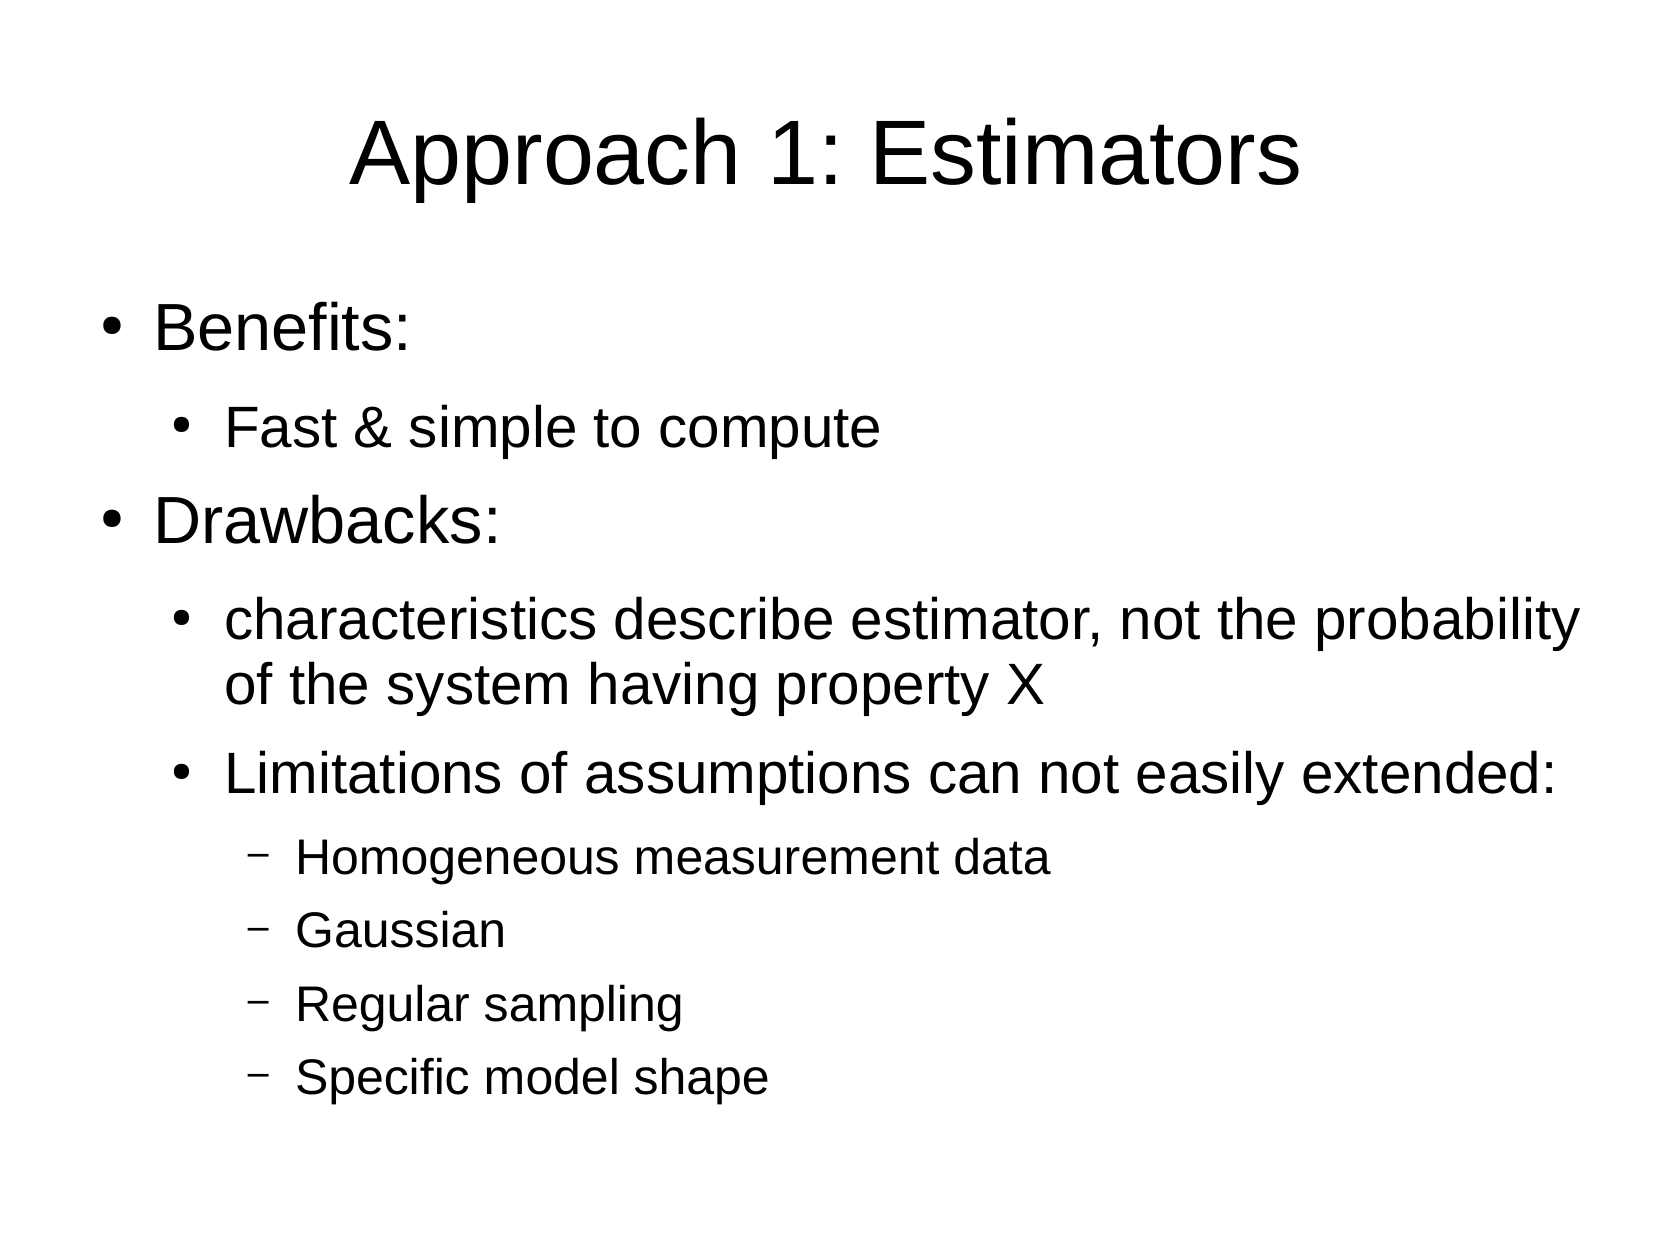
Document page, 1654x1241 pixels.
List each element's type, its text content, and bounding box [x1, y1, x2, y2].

list Benefits: Fast & simple to compute Drawbacks: characteristics describe estimator, not the probability of the system having property X Limitations of assumptions can not easily extended: Homogeneous measurement data Gaussian Regular sampling Specific model shape [82, 290, 1613, 1241]
title Approach 1: Estimators [82, 49, 1571, 257]
